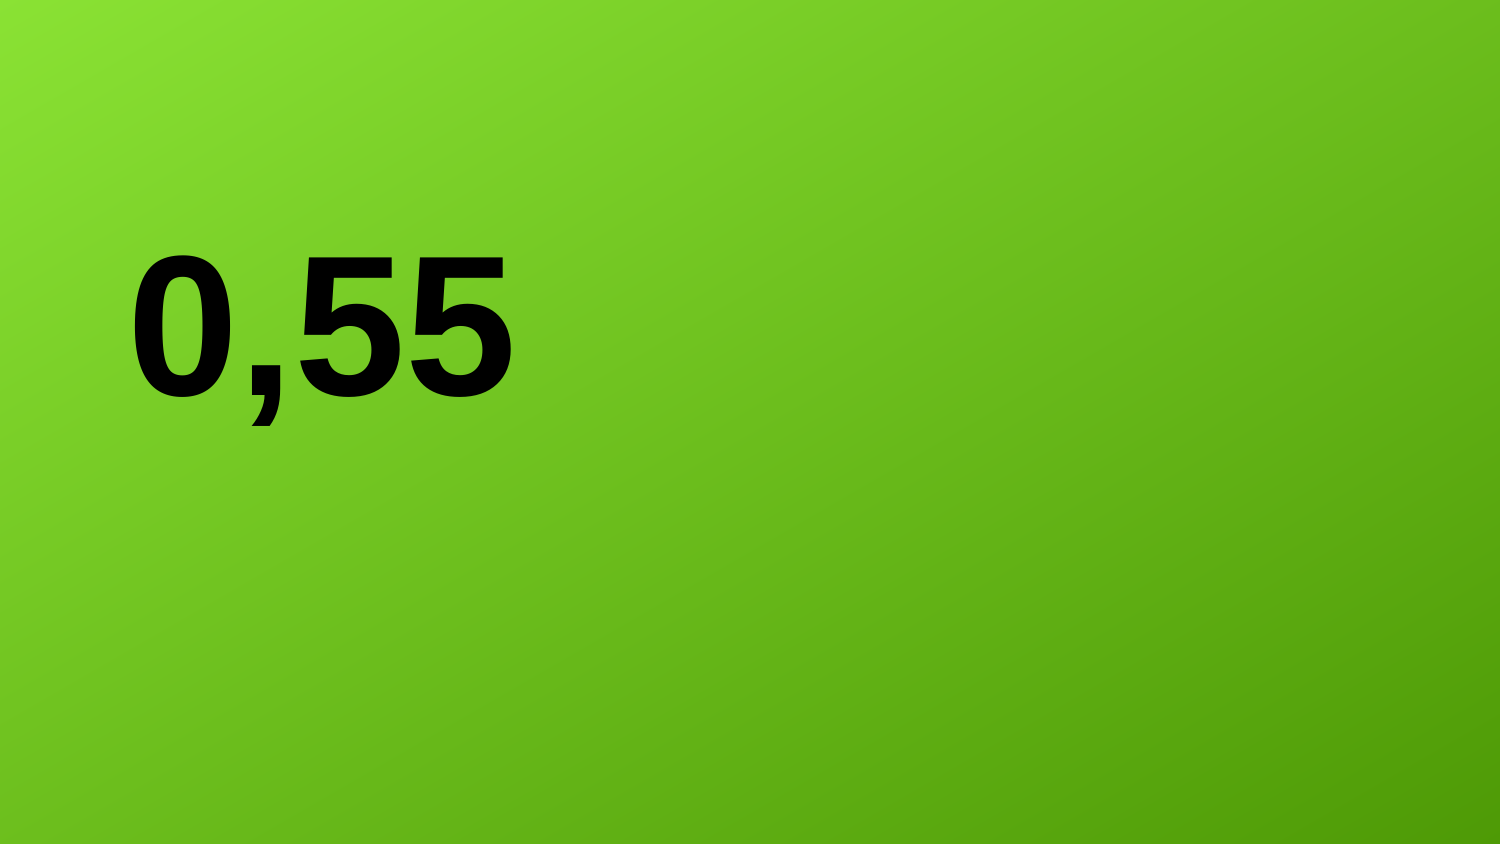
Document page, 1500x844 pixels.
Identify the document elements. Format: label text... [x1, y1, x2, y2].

title 0,55 [112, 259, 1388, 450]
